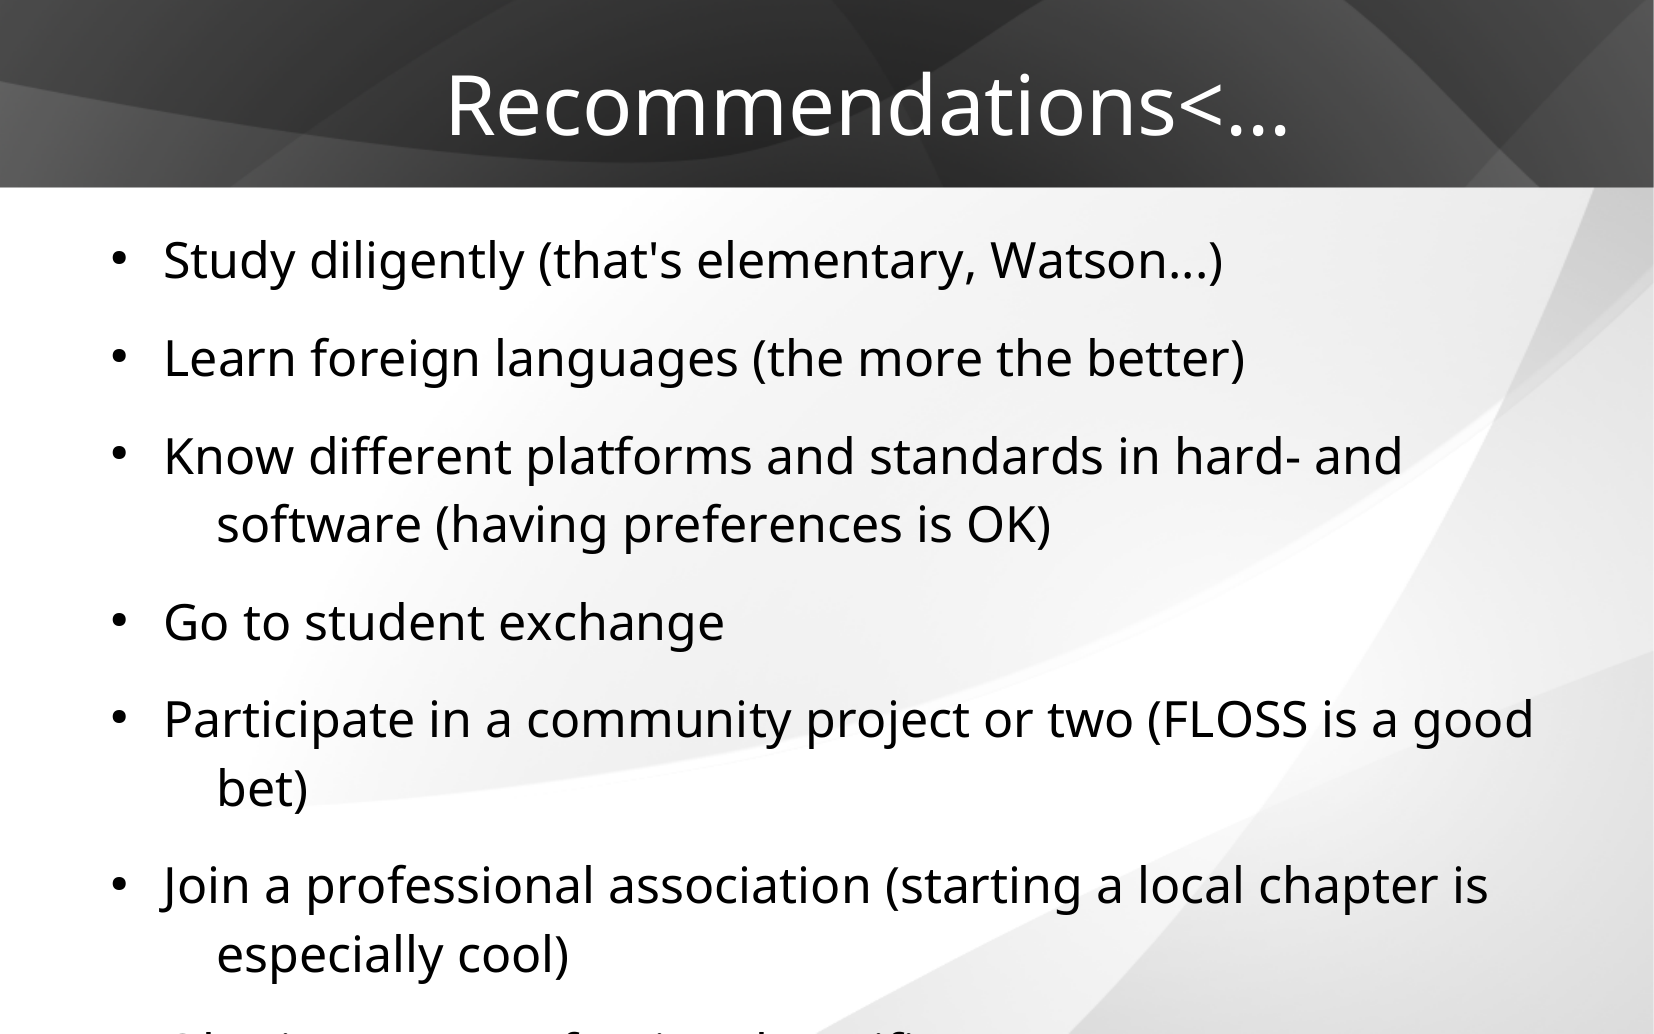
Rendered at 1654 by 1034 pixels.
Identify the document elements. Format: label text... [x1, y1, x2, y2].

picture [0, 0, 1654, 1034]
title Recommendations<... [124, 0, 1613, 208]
list Study diligently (that's elementary, Watson...) Learn foreign languages (the more the better) Know different platforms and standards in hard- and software (having preferences is OK) Go to student exchange Participate in a community project or two (FLOSS is a good bet) Join a professional association (starting a local chapter is especially cool) Obtain some professional certificates [75, 225, 1613, 1013]
